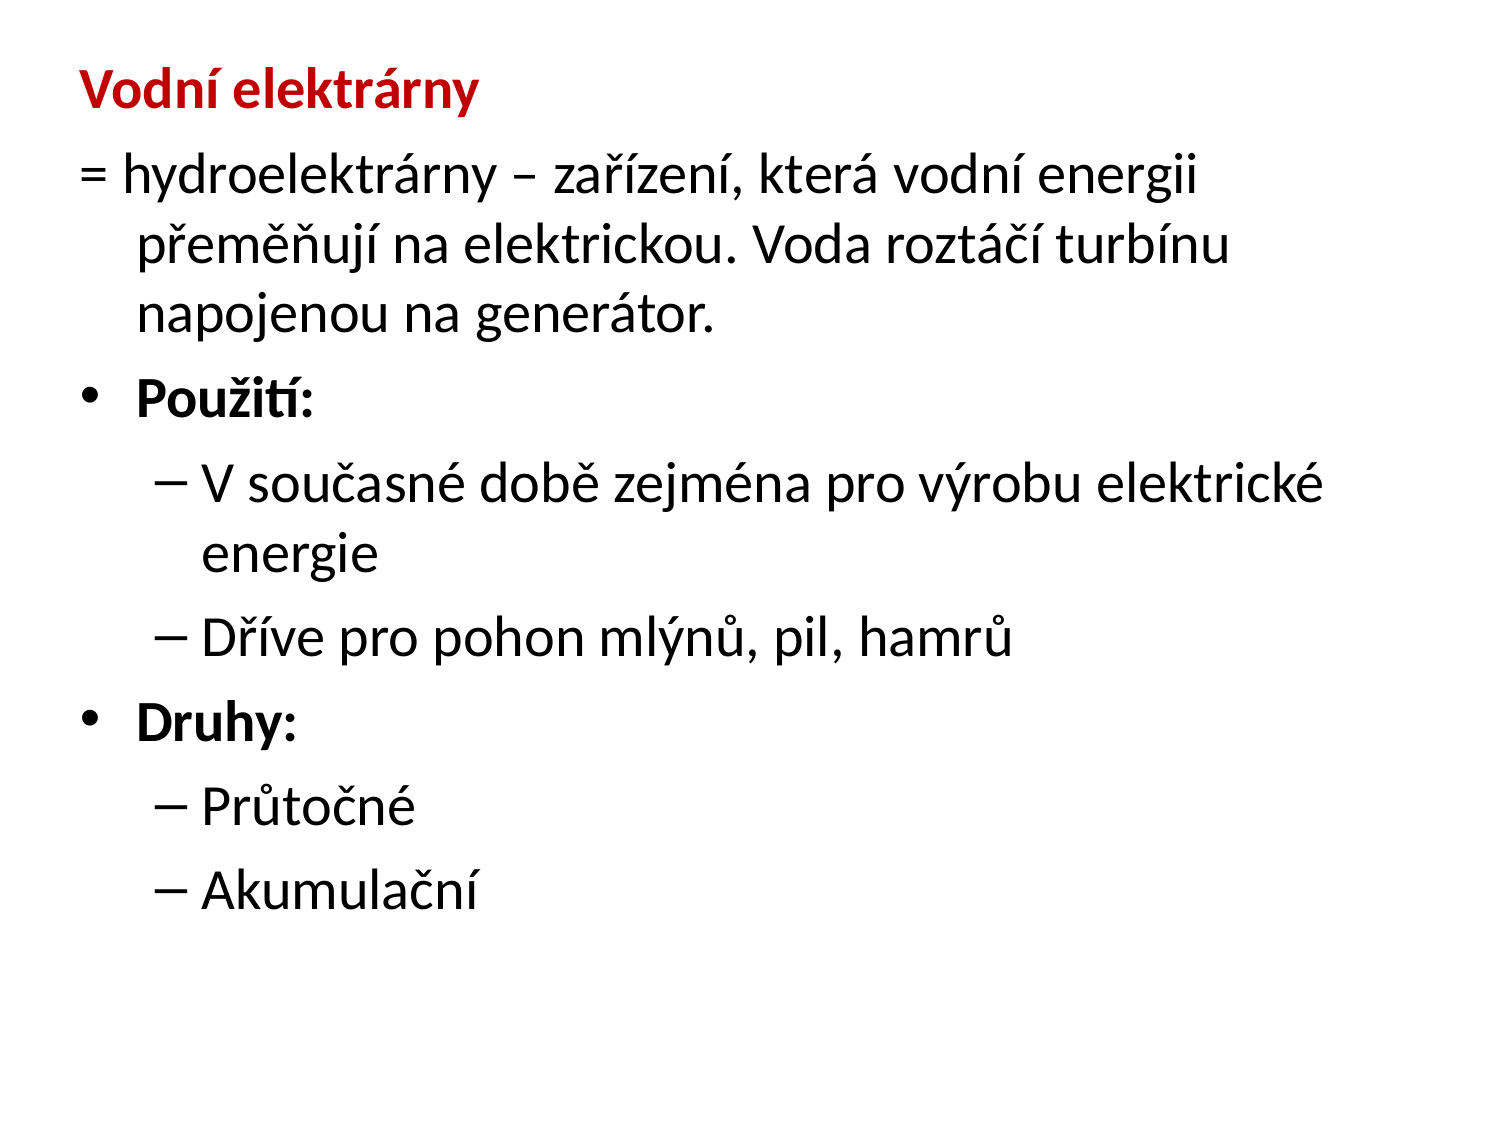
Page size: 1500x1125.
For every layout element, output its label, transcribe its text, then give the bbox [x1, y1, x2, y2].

list Vodní elektrárny = hydroelektrárny – zařízení, která vodní energii přeměňují na elektrickou. Voda roztáčí turbínu napojenou na generátor. Použití: V současné době zejména pro výrobu elektrické energie Dříve pro pohon mlýnů, pil, hamrů Druhy: Průtočné Akumulační [64, 42, 1436, 1095]
